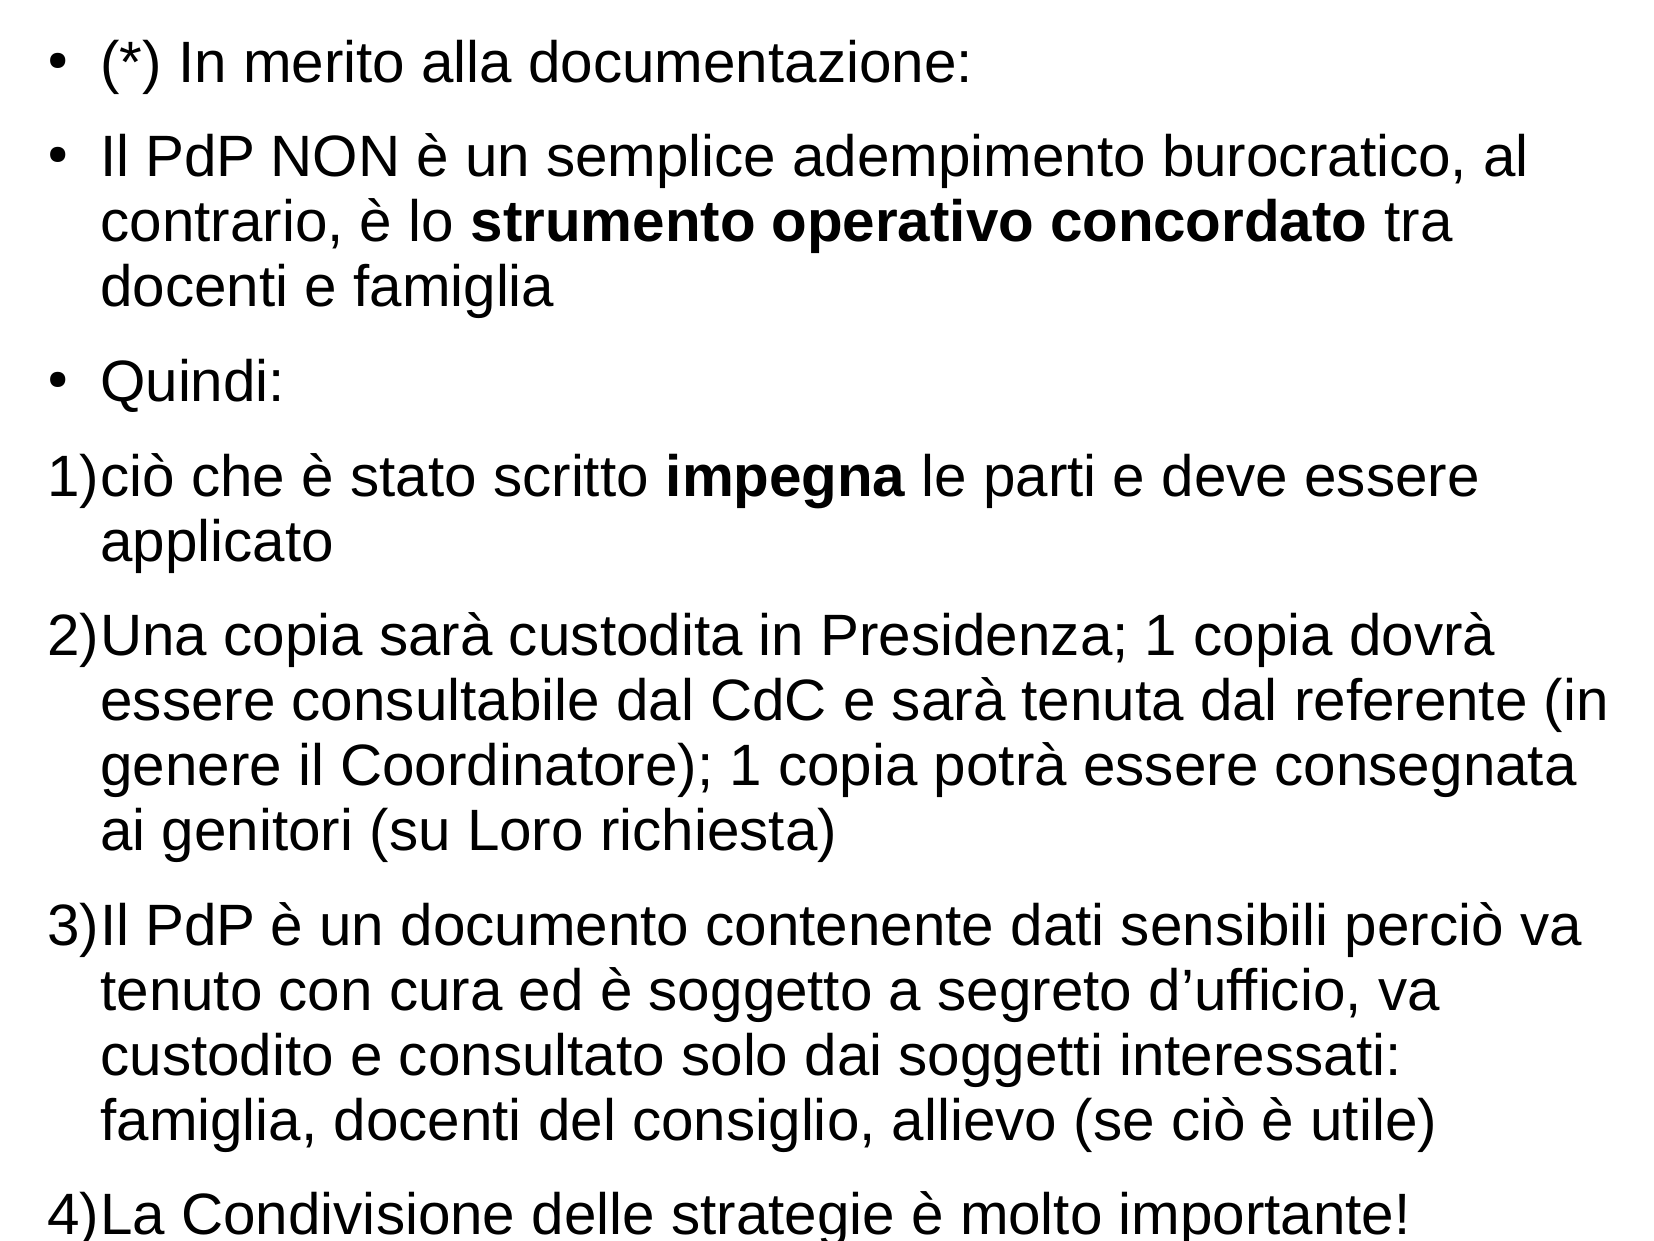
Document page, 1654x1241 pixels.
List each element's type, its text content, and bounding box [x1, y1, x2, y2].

list (*) In merito alla documentazione: Il PdP NON è un semplice adempimento burocratico, al contrario, è lo strumento operativo concordato tra docenti e famiglia Quindi: ciò che è stato scritto impegna le parti e deve essere applicato Una copia sarà custodita in Presidenza; 1 copia dovrà essere consultabile dal CdC e sarà tenuta dal referente (in genere il Coordinatore); 1 copia potrà essere consegnata ai genitori (su Loro richiesta) Il PdP è un documento contenente dati sensibili perciò va tenuto con cura ed è soggetto a segreto d’ufficio, va custodito e consultato solo dai soggetti interessati: famiglia, docenti del consiglio, allievo (se ciò è utile) La Condivisione delle strategie è molto importante! [29, 29, 1625, 1241]
